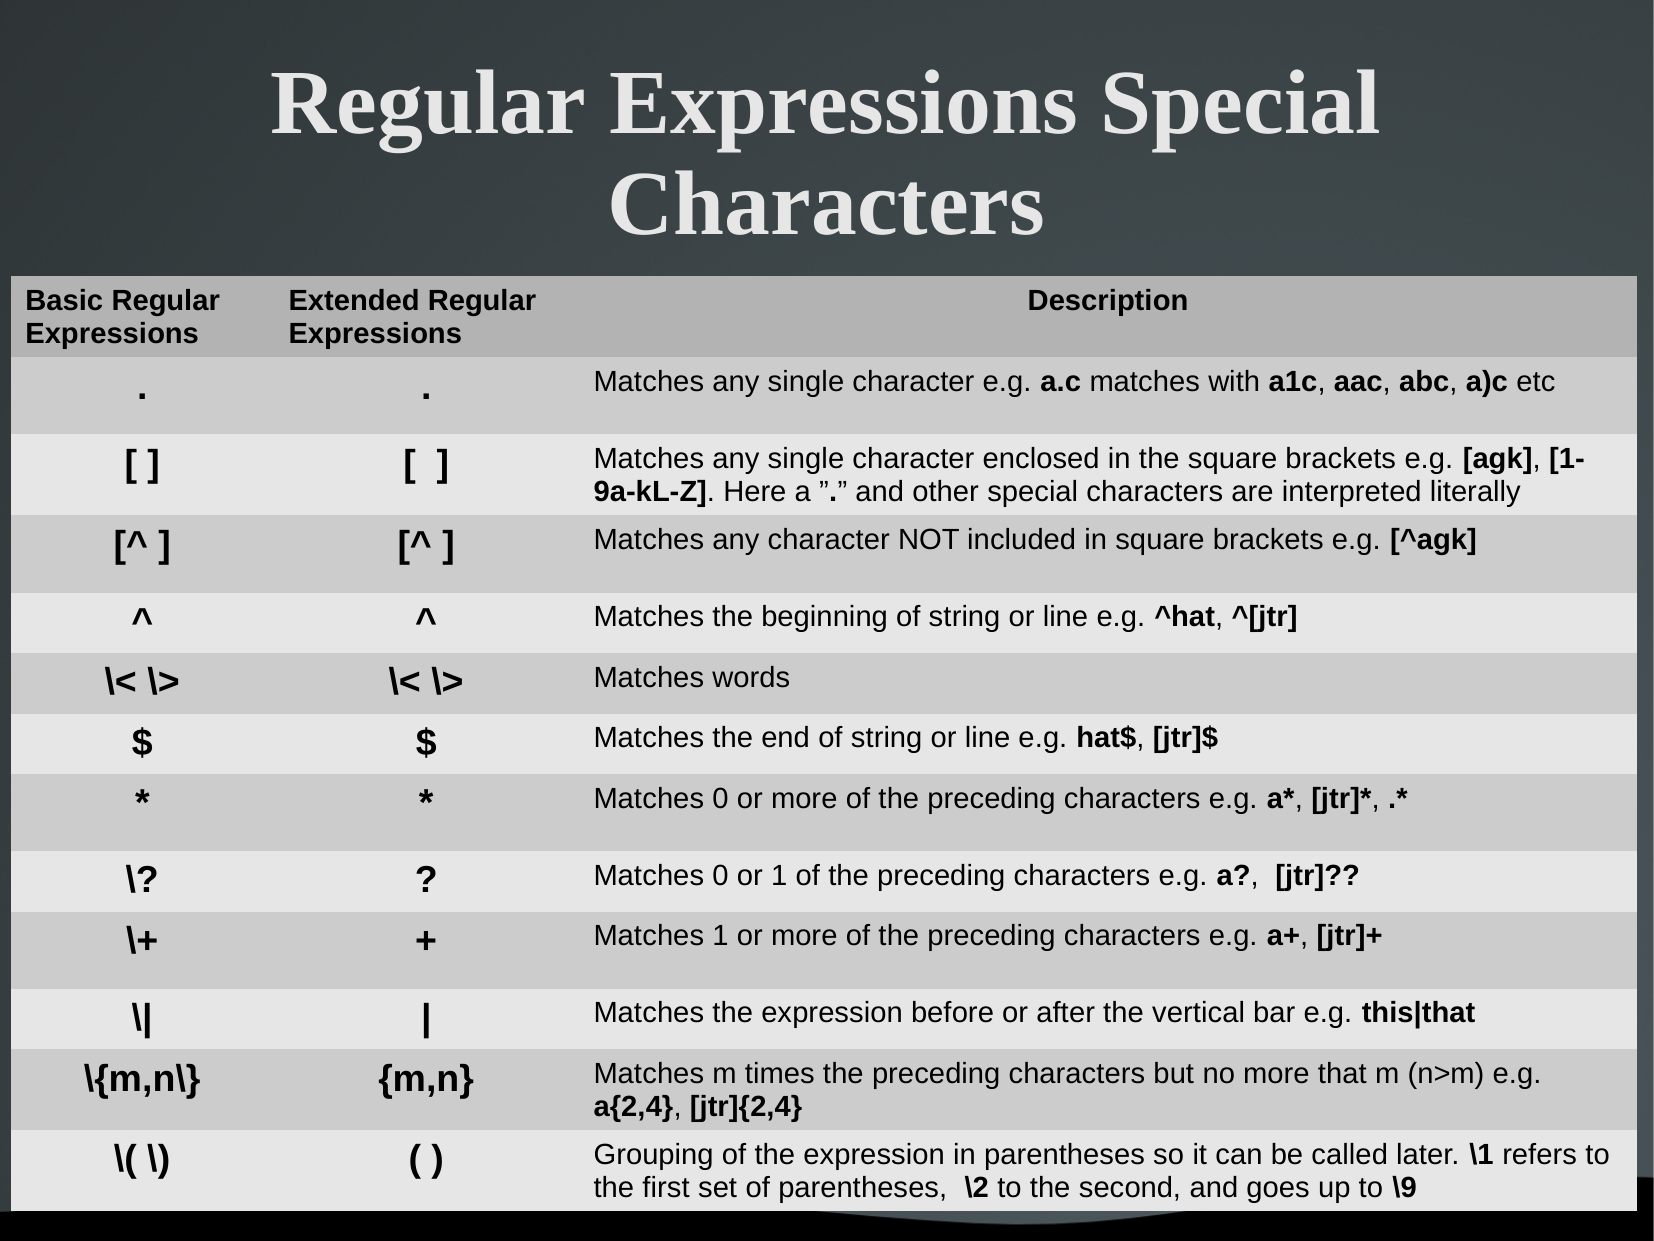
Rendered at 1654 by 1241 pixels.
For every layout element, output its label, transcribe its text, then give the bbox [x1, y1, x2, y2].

table_cell ? [274, 851, 579, 912]
table_cell [^ ] [11, 515, 274, 593]
table_cell Matches the expression before or after the vertical bar e.g. this|that [579, 989, 1637, 1049]
table_header Basic Regular Expressions [11, 276, 274, 357]
table_cell [ ] [274, 434, 579, 515]
table_cell \+ [11, 912, 274, 989]
table_cell Matches the end of string or line e.g. hat$, [jtr]$ [579, 714, 1637, 774]
table_cell Matches 0 or more of the preceding characters e.g. a*, [jtr]*, .* [579, 774, 1637, 851]
table_cell {m,n} [274, 1049, 579, 1130]
table_cell * [274, 774, 579, 851]
table_cell $ [274, 714, 579, 774]
table_cell Matches words [579, 653, 1637, 714]
table_cell ^ [274, 593, 579, 653]
table_cell | [274, 989, 579, 1049]
table_cell * [11, 774, 274, 851]
table_cell . [11, 357, 274, 434]
table_cell Matches 1 or more of the preceding characters e.g. a+, [jtr]+ [579, 912, 1637, 989]
table_cell Matches m times the preceding characters but no more that m (n>m) e.g. a{2,4}, [jtr]{2,4} [579, 1049, 1637, 1130]
picture [0, 0, 1654, 1241]
table_cell . [274, 357, 579, 434]
table_cell [ ] [11, 434, 274, 515]
table_cell \| [11, 989, 274, 1049]
title Regular Expressions Special Characters [82, 33, 1571, 273]
table_cell ( ) [274, 1130, 579, 1211]
table_cell [^ ] [274, 515, 579, 593]
table_cell Matches any single character enclosed in the square brackets e.g. [agk], [1-9a-kL-Z]. Here a ”.” and other special characters are interpreted literally [579, 434, 1637, 515]
table_cell \< \> [11, 653, 274, 714]
table_cell \? [11, 851, 274, 912]
table_cell Matches any single character e.g. a.c matches with a1c, aac, abc, a)c etc [579, 357, 1637, 434]
table_header Description [579, 276, 1637, 357]
table_cell $ [11, 714, 274, 774]
table_cell Matches any character NOT included in square brackets e.g. [^agk] [579, 515, 1637, 593]
table_cell ^ [11, 593, 274, 653]
table_cell \< \> [274, 653, 579, 714]
table_cell + [274, 912, 579, 989]
table_cell \( \) [11, 1130, 274, 1211]
table_cell Matches the beginning of string or line e.g. ^hat, ^[jtr] [579, 593, 1637, 653]
table_cell \{m,n\} [11, 1049, 274, 1130]
table_cell Matches 0 or 1 of the preceding characters e.g. a?, [jtr]?? [579, 851, 1637, 912]
table_header Extended Regular Expressions [274, 276, 579, 357]
table_cell Grouping of the expression in parentheses so it can be called later. \1 refers to the first set of parentheses, \2 to the second, and goes up to \9 [579, 1130, 1637, 1211]
